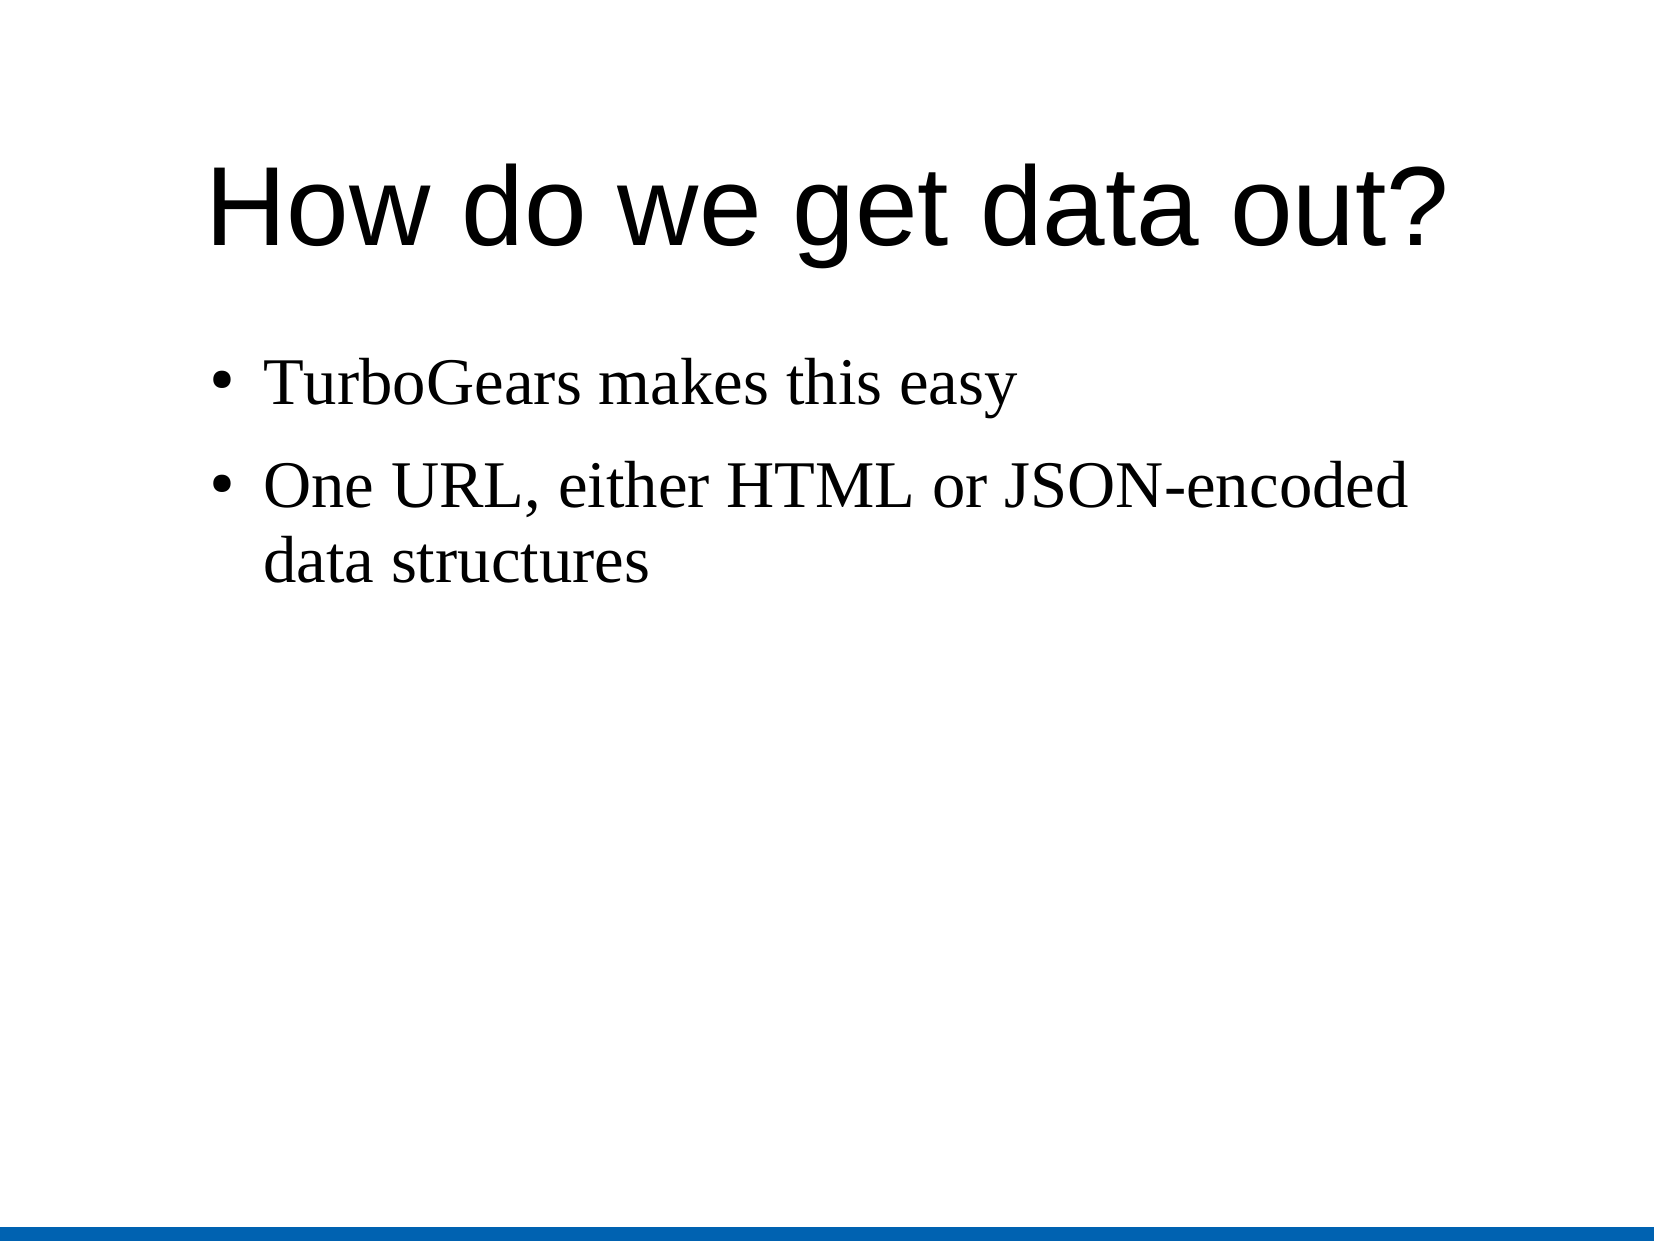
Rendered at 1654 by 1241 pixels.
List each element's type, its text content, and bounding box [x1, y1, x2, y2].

list TurboGears makes this easy One URL, either HTML or JSON-encoded data structures [121, 344, 1533, 1112]
title How do we get data out? [121, 110, 1533, 303]
